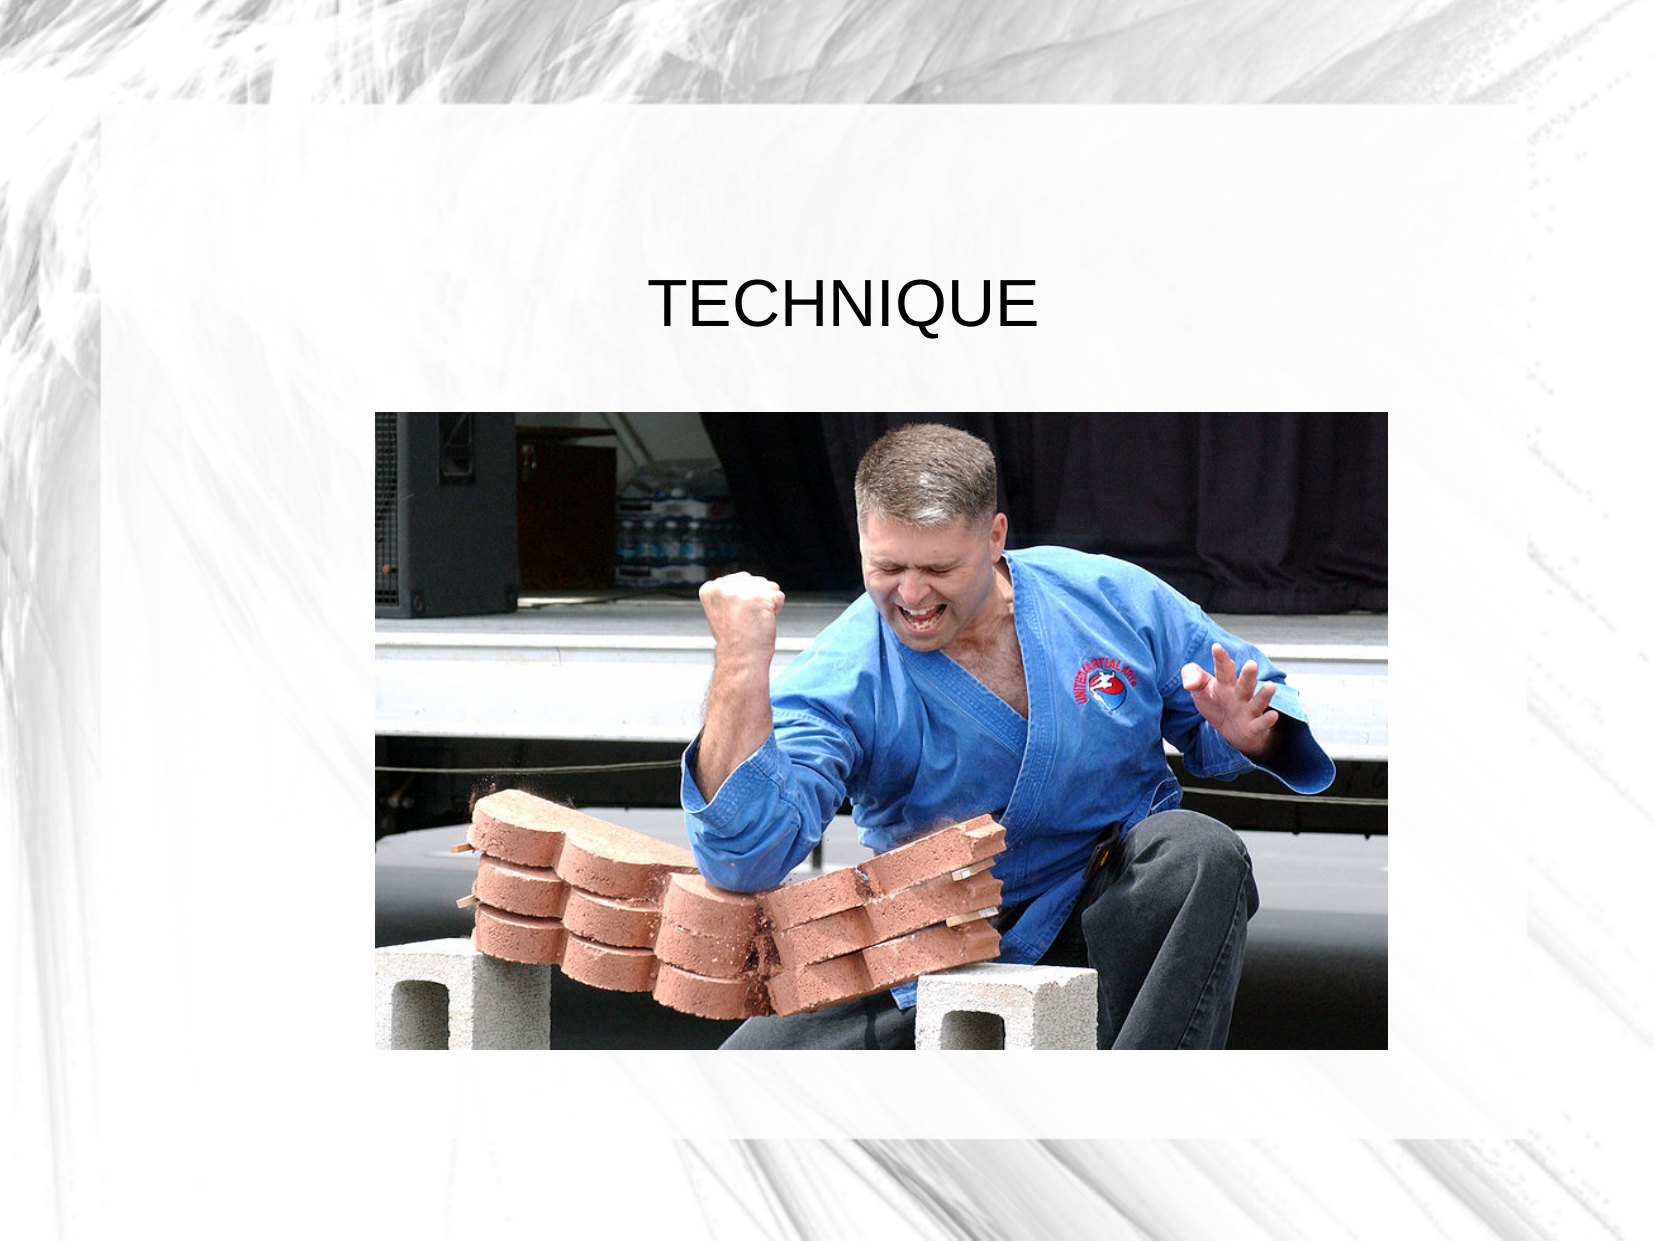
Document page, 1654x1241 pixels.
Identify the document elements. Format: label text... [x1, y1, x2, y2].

subtitle TECHNIQUE [149, 194, 1538, 413]
picture [0, 0, 1654, 1241]
